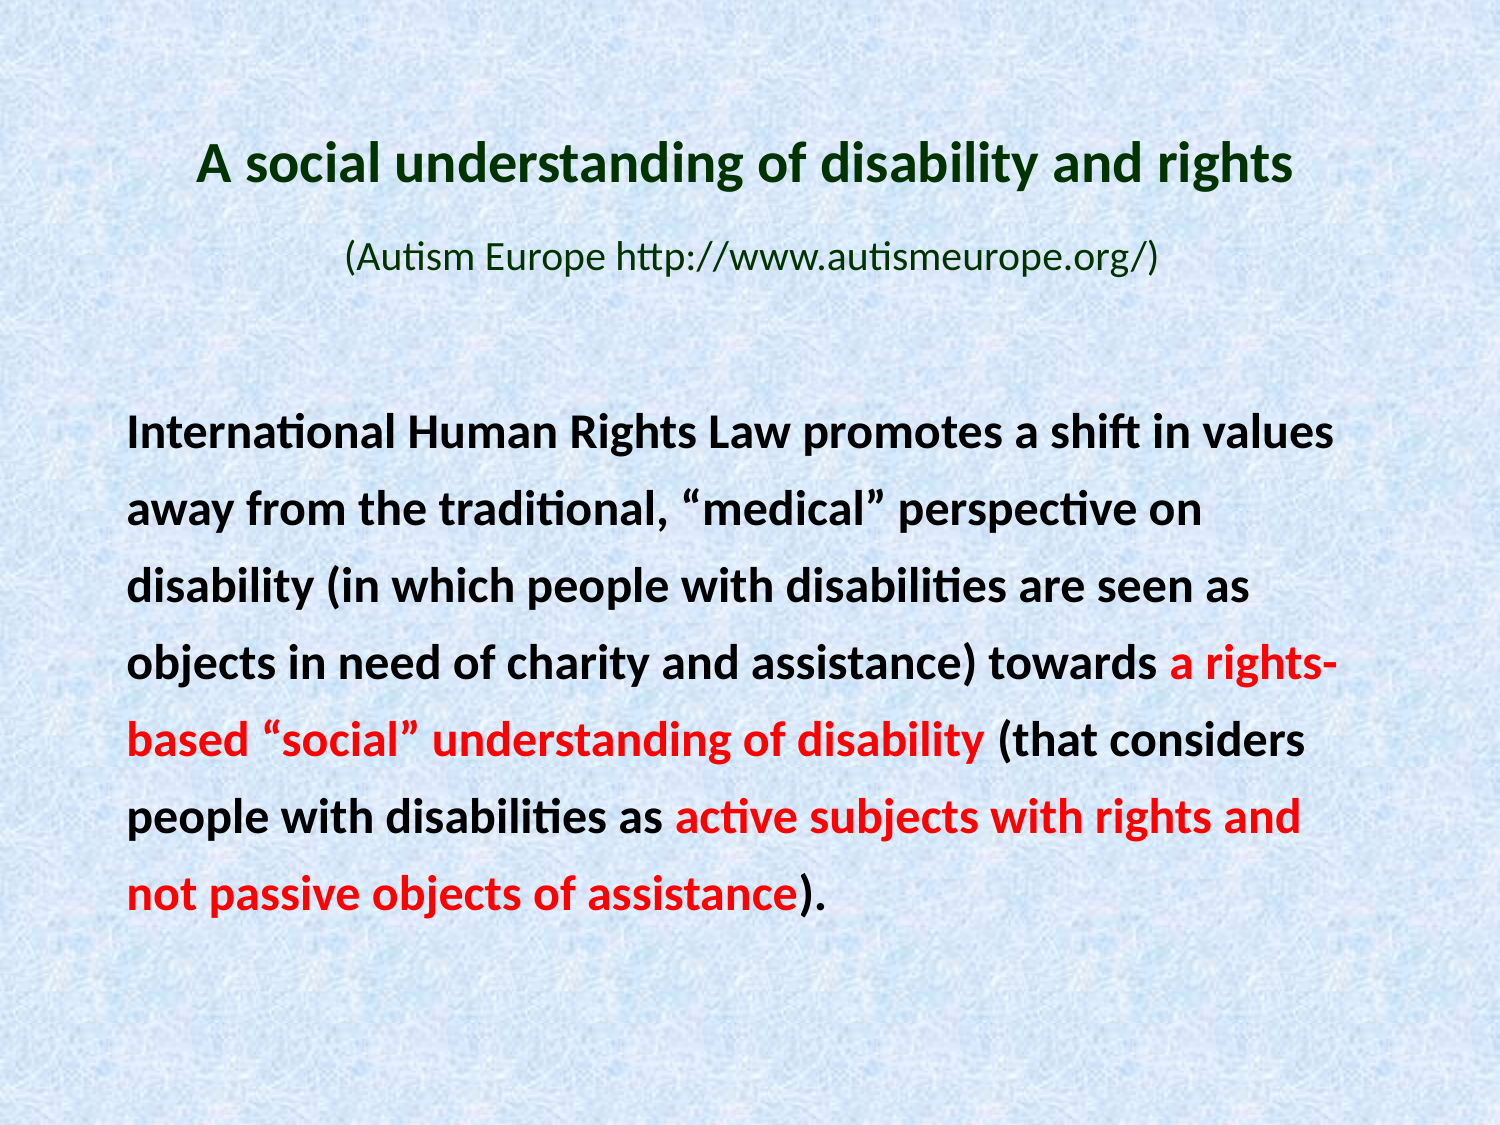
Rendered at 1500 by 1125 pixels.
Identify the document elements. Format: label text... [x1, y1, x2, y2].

text_box International Human Rights Law promotes a shift in values away from the traditional, “medical” perspective on disability (in which people with disabilities are seen as objects in need of charity and assistance) towards a rights-based “social” understanding of disability (that considers people with disabilities as active subjects with rights and not passive objects of assistance). [111, 374, 1380, 1070]
text_box A social understanding of disability and rights (Autism Europe http://www.autismeurope.org/) [87, 66, 1417, 331]
